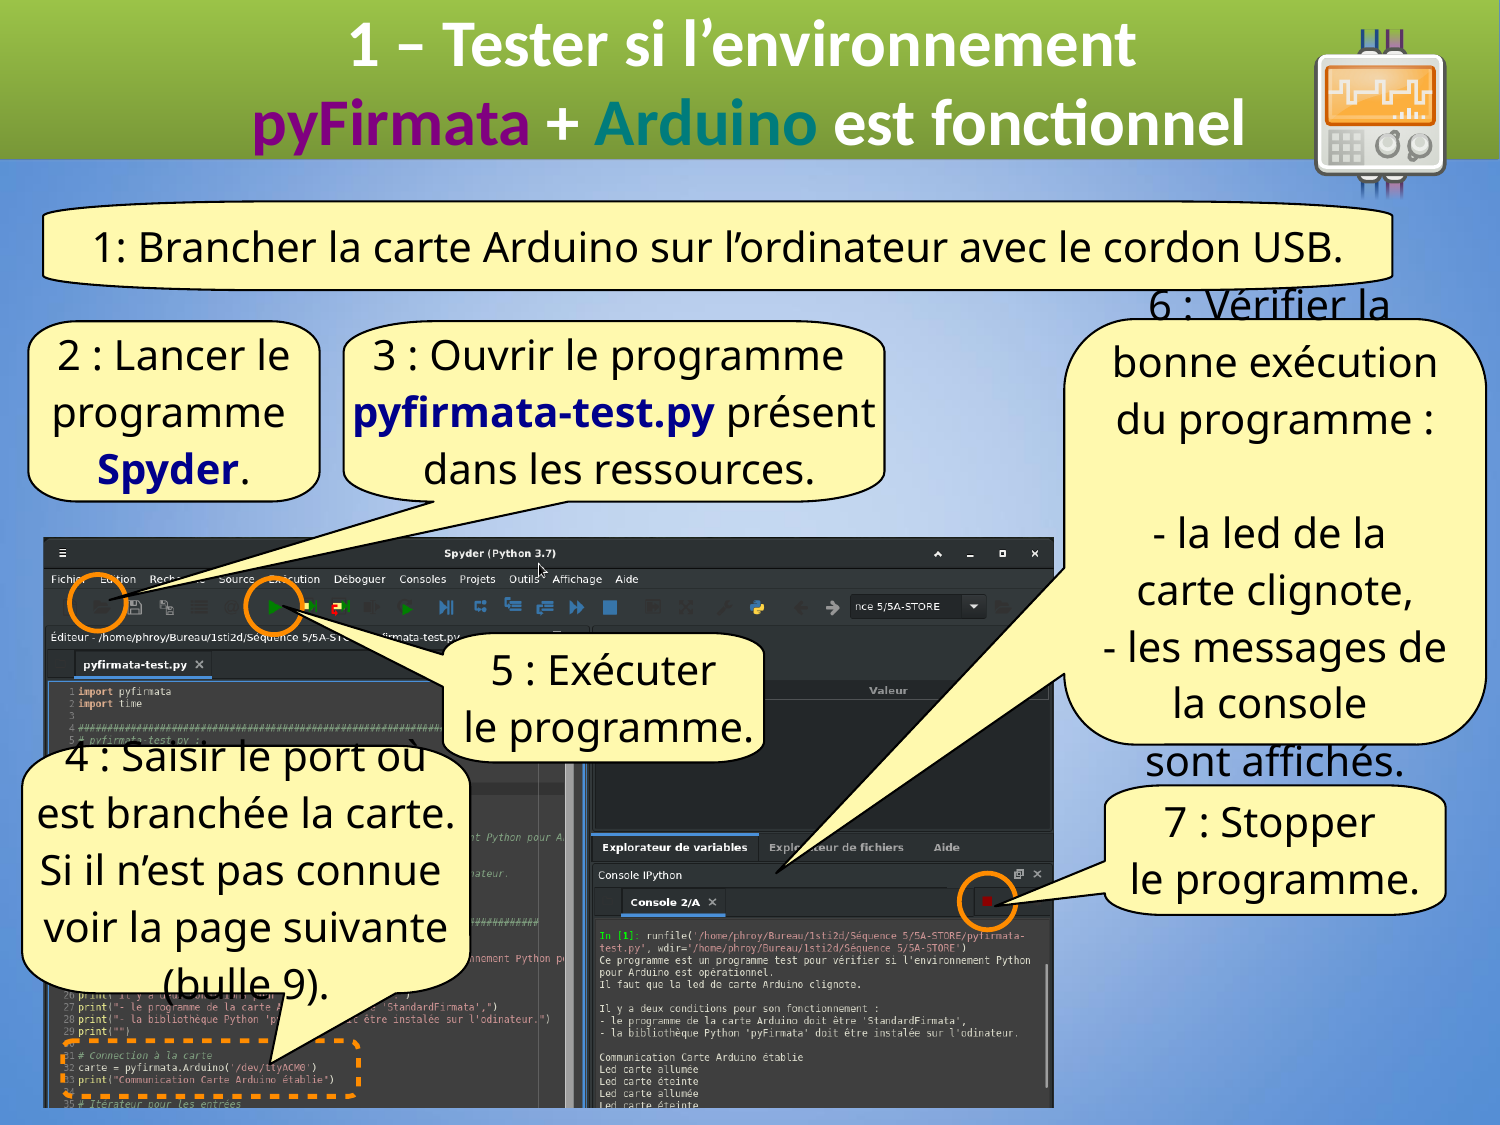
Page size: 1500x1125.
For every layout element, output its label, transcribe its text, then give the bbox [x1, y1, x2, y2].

text_box 1: Brancher la carte Arduino sur l’ordinateur avec le cordon USB. [43, 201, 1393, 291]
text_box 6 : Vérifier la bonne exécution du programme : - la led de la carte clignote, - les messages de la console sont affichés. [776, 319, 1487, 874]
text_box 3 : Ouvrir le programme pyfirmata-test.py présent dans les ressources. [109, 321, 885, 601]
text_box 7 : Stopper le programme. [994, 785, 1446, 915]
text_box 5 : Exécuter le programme. [282, 605, 765, 763]
picture [0, 29, 1500, 1125]
text_box 1 – Tester si l’environnement pyFirmata + Arduino est fonctionnel [0, 0, 1500, 159]
text_box 2 : Lancer le programme Spyder. [28, 321, 320, 502]
text_box 4 : Saisir le port où est branchée la carte. Si il n’est pas connue voir la page suivante (bulle 9). [22, 745, 471, 1065]
